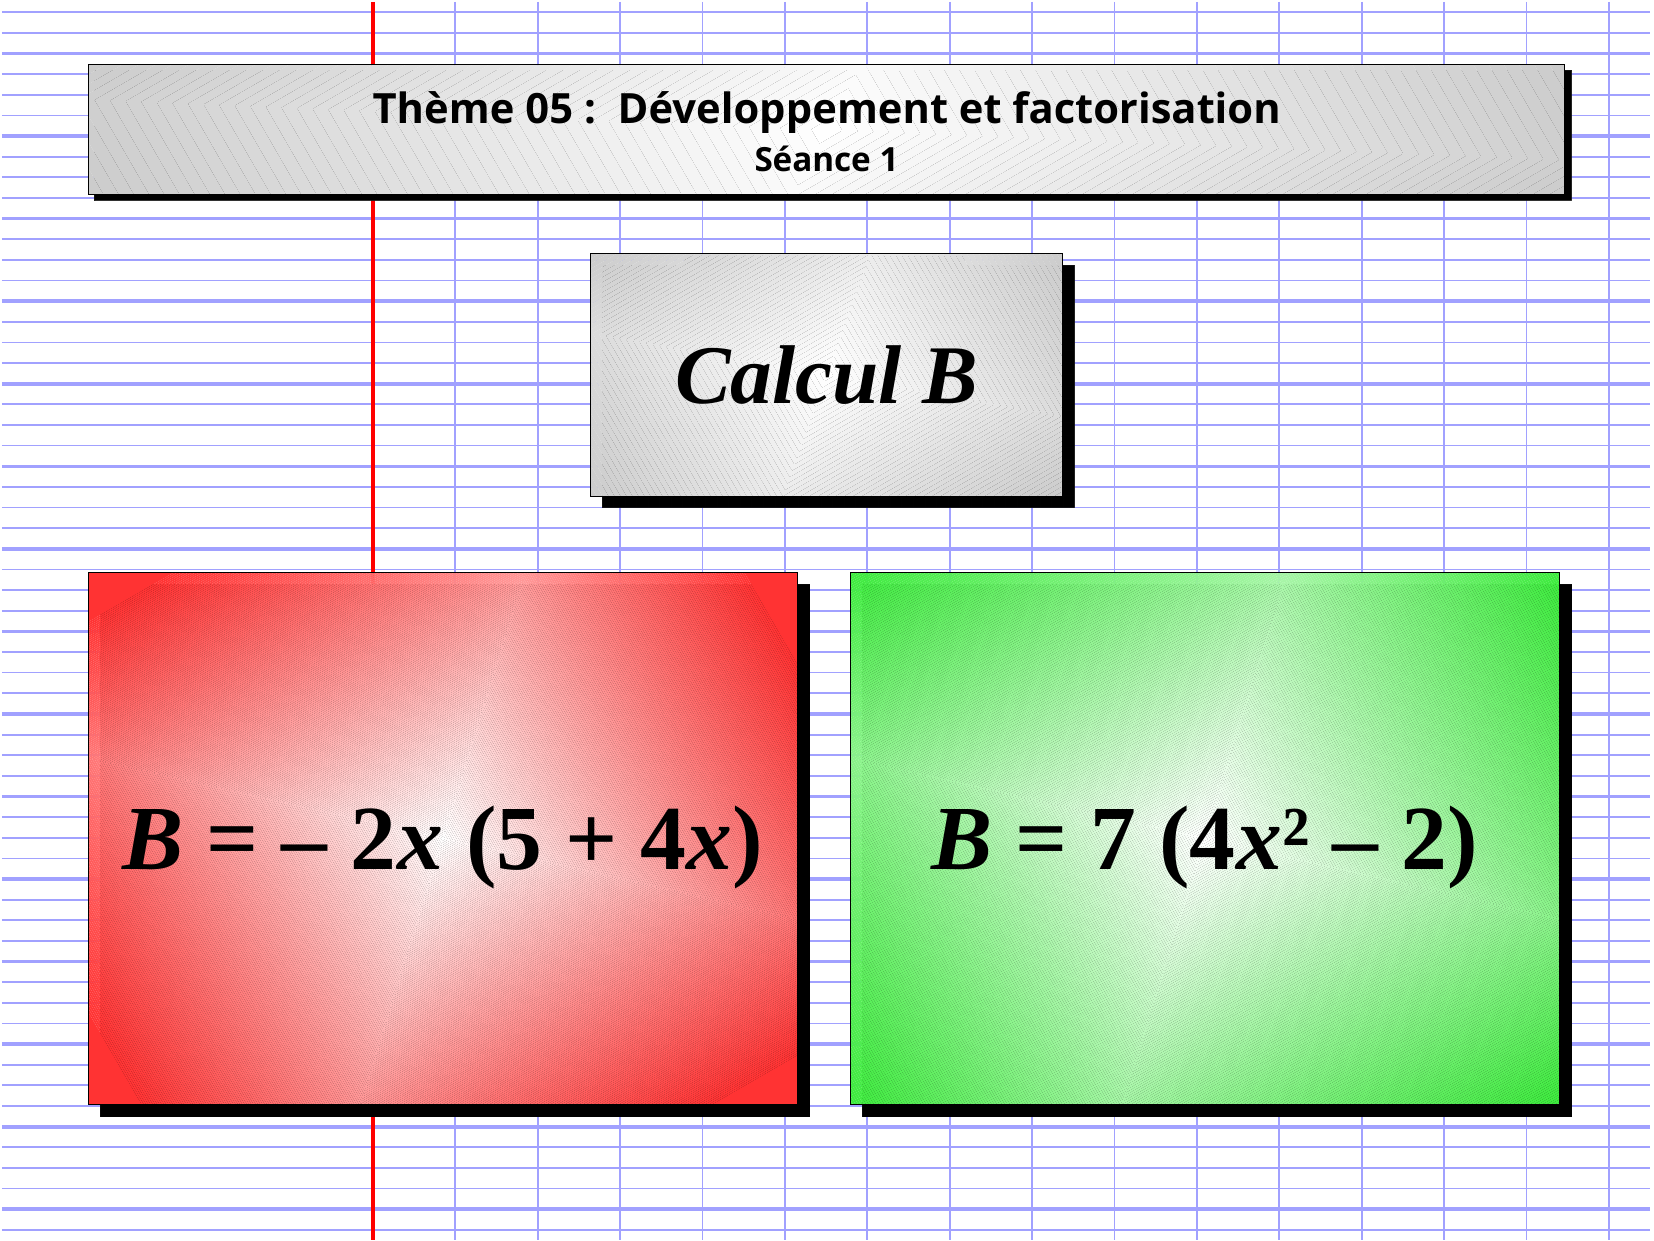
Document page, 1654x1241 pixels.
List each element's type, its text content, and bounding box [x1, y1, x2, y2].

picture [0, 0, 1654, 1241]
text_box B = – 2x (5 + 4x) [88, 572, 798, 1105]
text_box B = 7 (4x² – 2) [850, 572, 1560, 1105]
text_box Calcul B [590, 253, 1063, 497]
text_box Thème 05 : Développement et factorisation Séance 1 [88, 64, 1565, 195]
